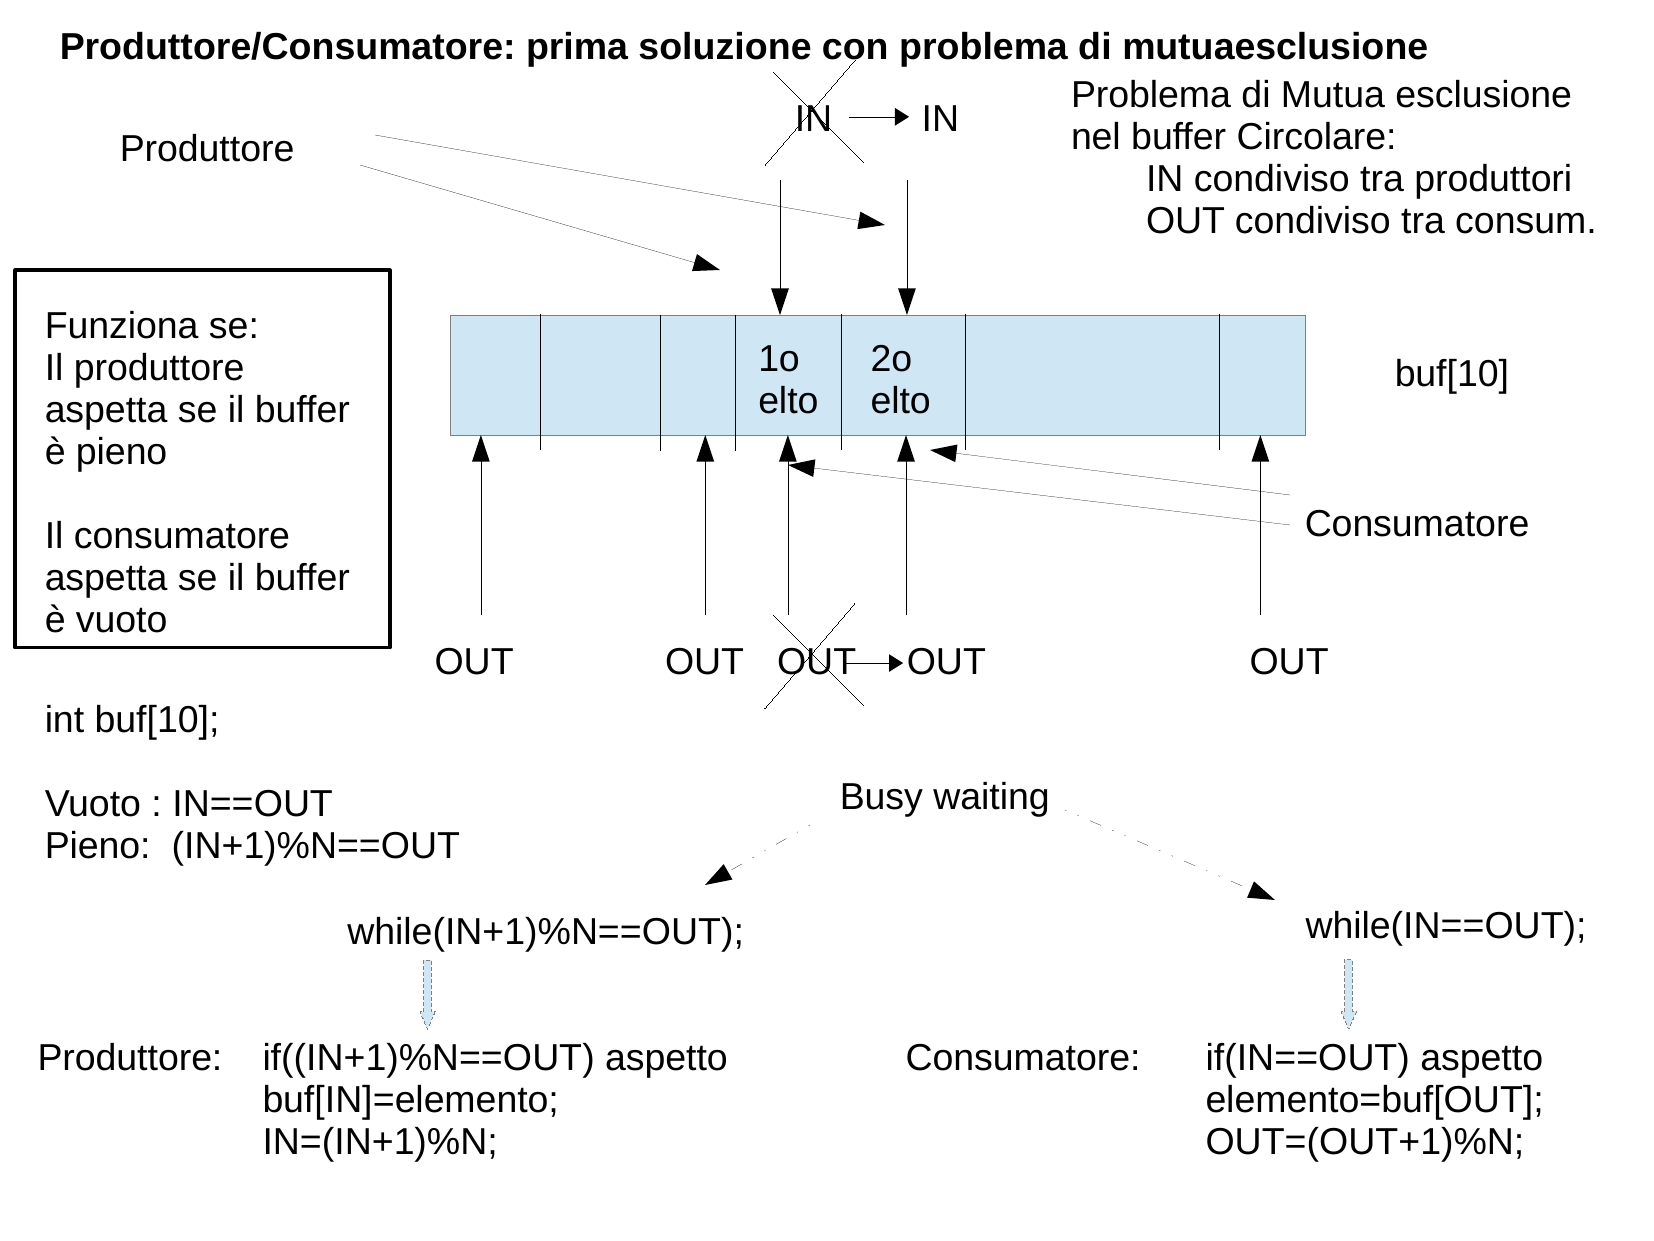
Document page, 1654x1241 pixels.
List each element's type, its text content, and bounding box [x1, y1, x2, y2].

text_box Produttore [105, 120, 661, 177]
text_box [842, 315, 965, 330]
text_box int buf[10]; Vuoto : IN==OUT Pieno: (IN+1)%N==OUT [30, 690, 571, 958]
text_box OUT [1234, 633, 1366, 709]
text_box 1o elto [743, 330, 855, 429]
text_box OUT [419, 633, 551, 691]
text_box 2o elto [855, 330, 1081, 429]
text_box [450, 315, 540, 436]
text_box Funziona se: Il produttore aspetta se il buffer è pieno Il consumatore aspetta se il buffer è vuoto [30, 297, 388, 646]
text_box Produttore/Consumatore: prima soluzione con problema di mutuaesclusione [45, 18, 1606, 76]
text_box Consumatore [1290, 495, 1654, 552]
text_box [736, 315, 841, 436]
text_box IN [906, 90, 997, 147]
text_box [541, 315, 660, 436]
text_box OUT [781, 633, 893, 691]
text_box Problema di Mutua esclusione nel buffer Circolare: IN condiviso tra produttori OUT condiviso tra consum. [1056, 65, 1654, 249]
text_box buf[10] [1380, 345, 1561, 402]
text_box [420, 960, 436, 1030]
text_box [1341, 959, 1357, 1029]
text_box while(IN==OUT); [1290, 897, 1654, 955]
text_box [966, 315, 1219, 436]
text_box IN [780, 90, 871, 147]
text_box Produttore: if((IN+1)%N==OUT) aspetto buf[IN]=elemento; IN=(IN+1)%N; [22, 1028, 878, 1170]
text_box [1220, 315, 1306, 436]
text_box OUT [893, 633, 1023, 691]
text_box Busy waiting [825, 768, 1291, 826]
text_box [661, 315, 735, 436]
text_box OUT [650, 633, 781, 691]
text_box [842, 429, 965, 436]
text_box Consumatore: if(IN==OUT) aspetto elemento=buf[OUT]; OUT=(OUT+1)%N; [890, 1028, 1641, 1170]
text_box while(IN+1)%N==OUT); [332, 903, 798, 961]
